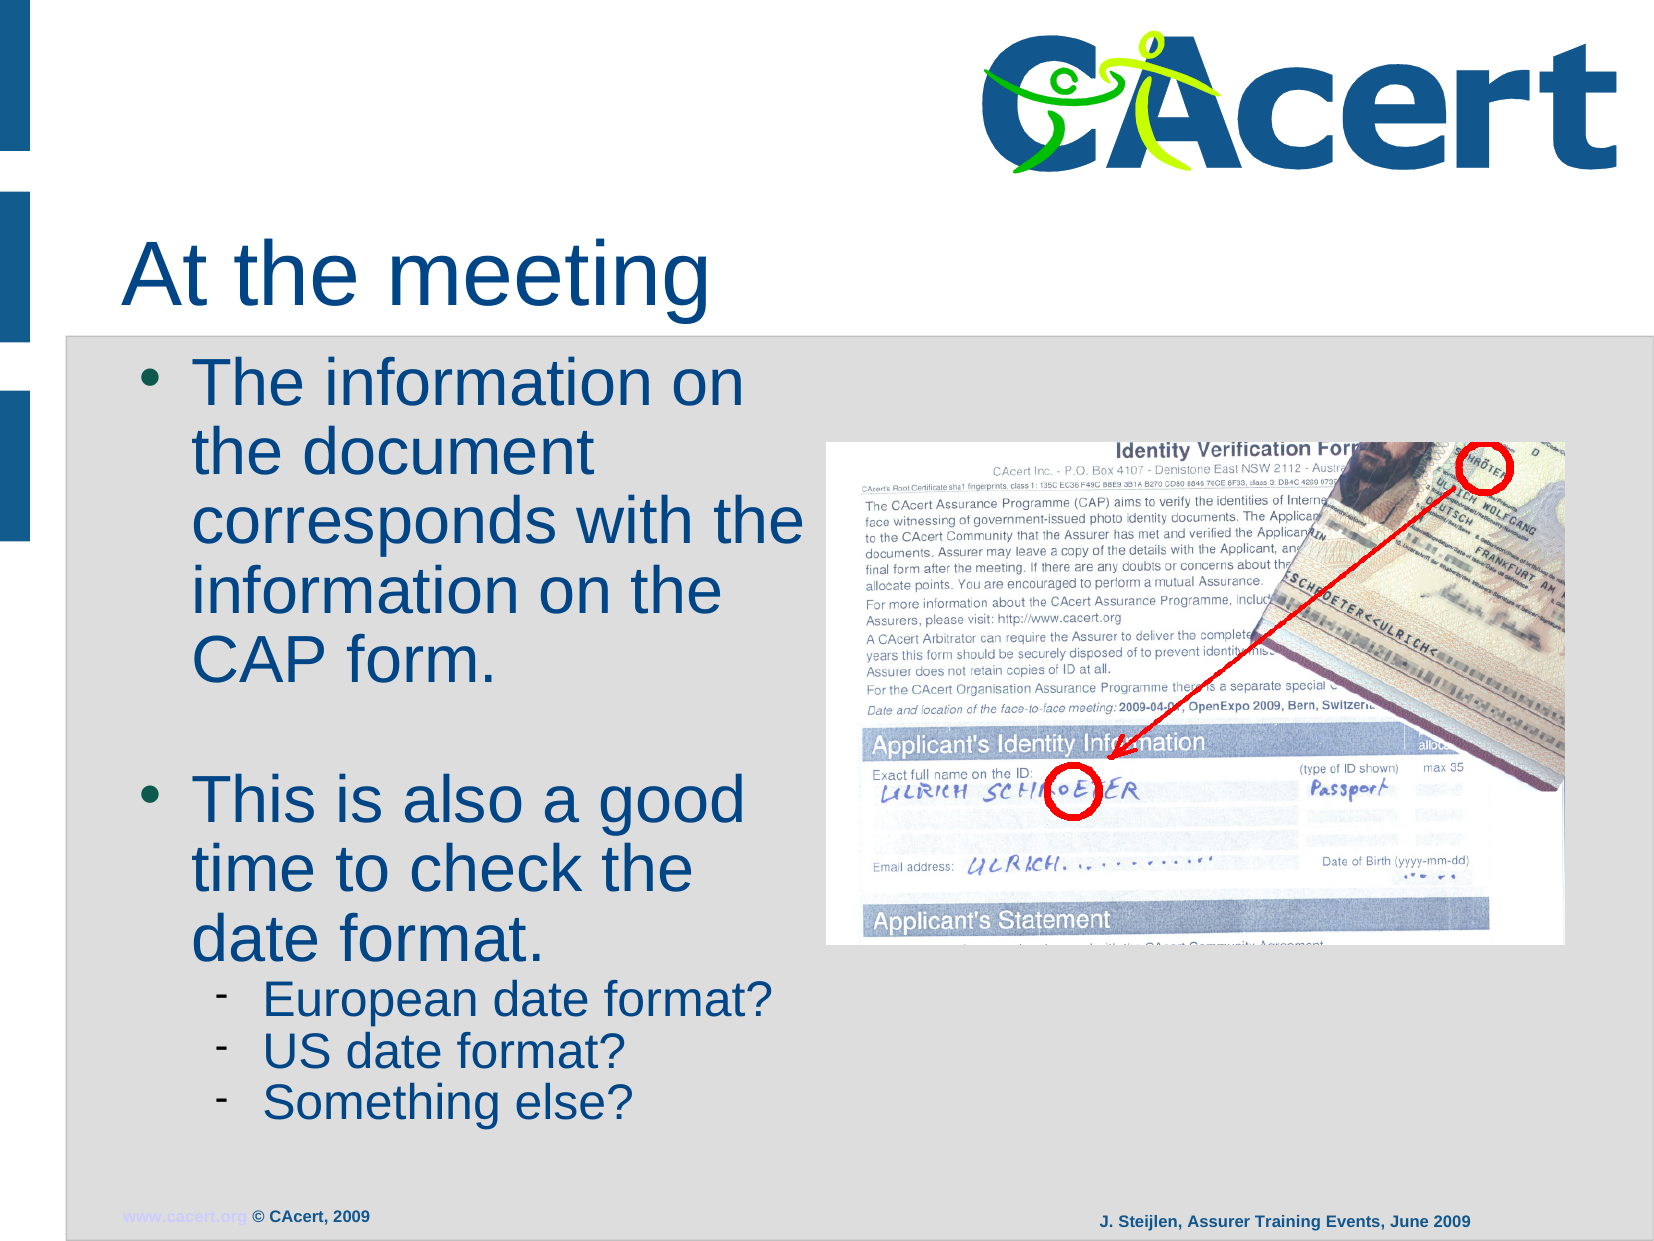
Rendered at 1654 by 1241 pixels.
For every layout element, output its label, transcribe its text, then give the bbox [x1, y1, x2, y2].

picture [826, 442, 1565, 945]
list The information on the document corresponds with the information on the CAP form. This is also a good time to check the date format. European date format? US date format? Something else? [121, 344, 811, 1185]
title At the meeting [121, 167, 1533, 326]
